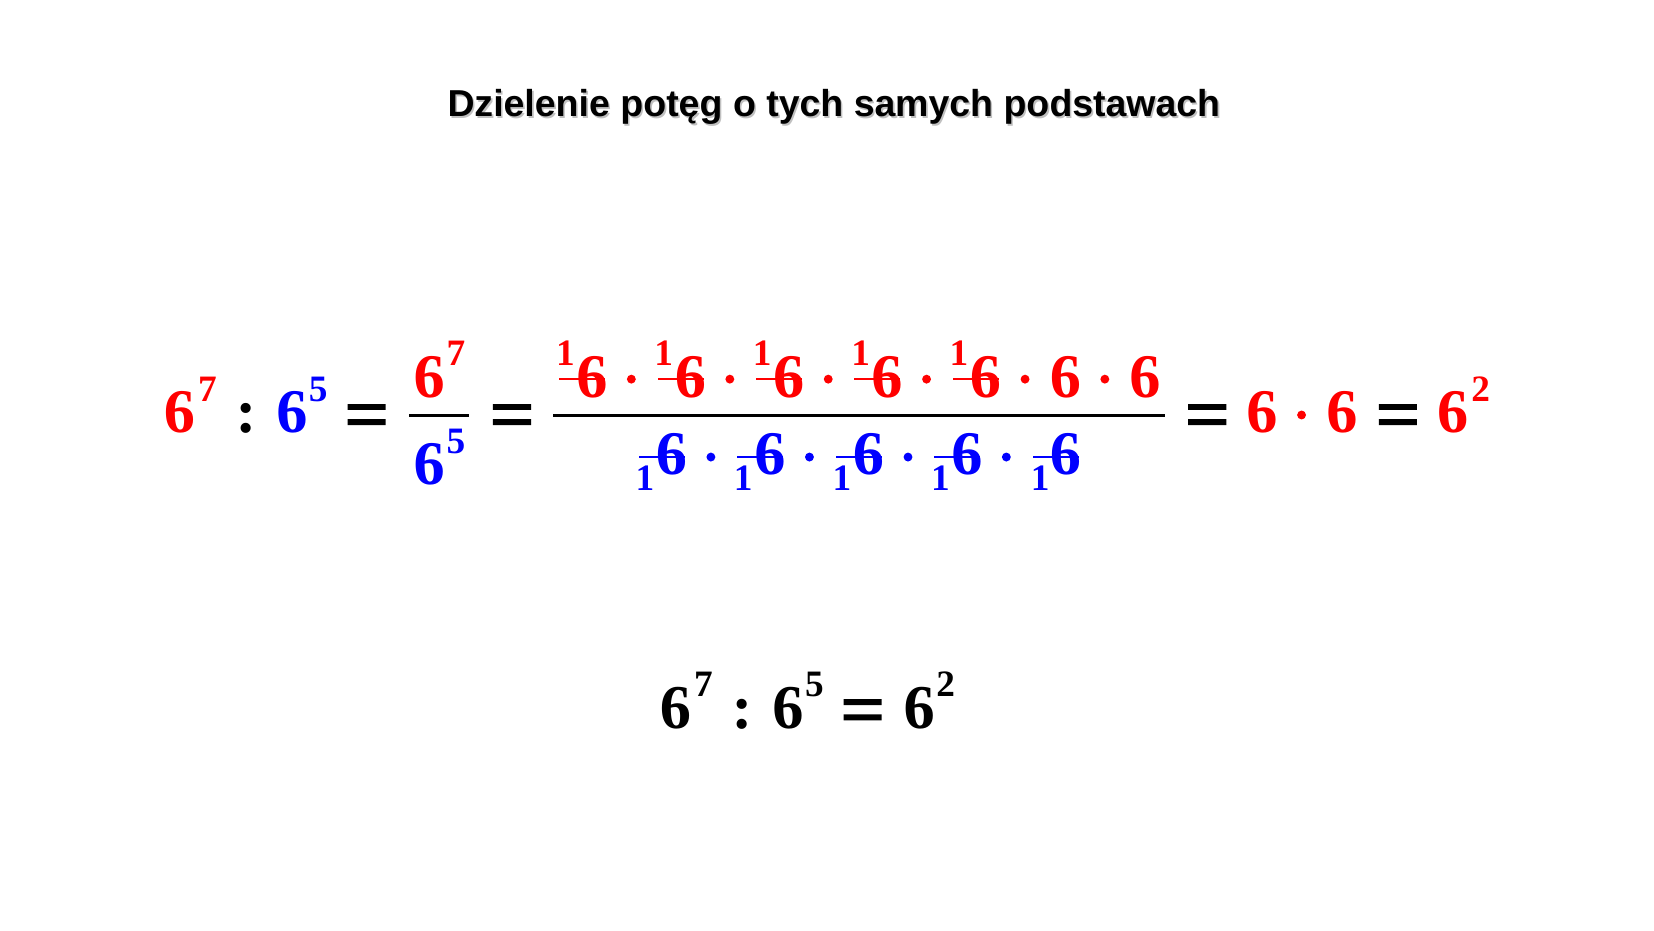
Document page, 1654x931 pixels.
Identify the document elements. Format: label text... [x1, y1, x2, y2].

chart [157, 333, 1496, 498]
chart [653, 663, 962, 742]
text_box Dzielenie potęg o tych samych podstawach [432, 75, 1261, 136]
